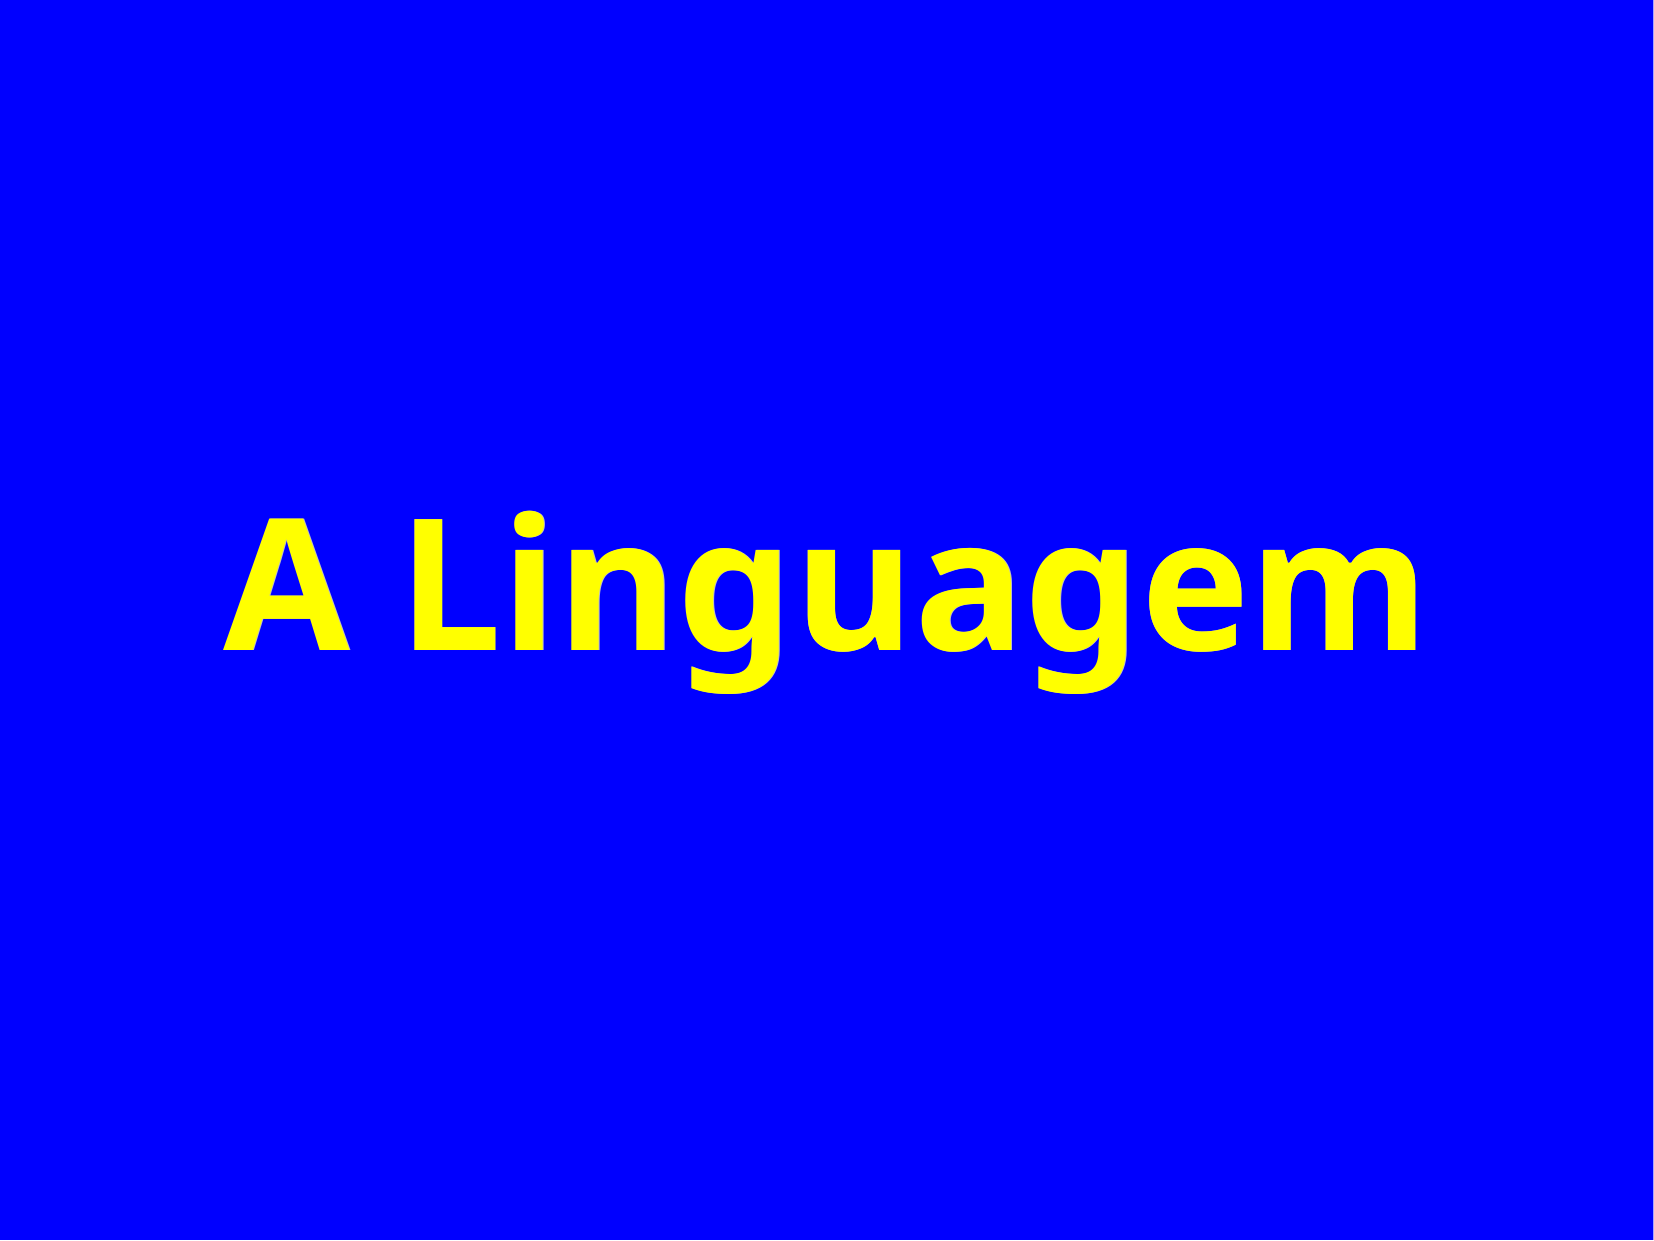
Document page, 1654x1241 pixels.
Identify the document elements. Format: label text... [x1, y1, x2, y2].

subtitle A Linguagem [82, 49, 1571, 1109]
